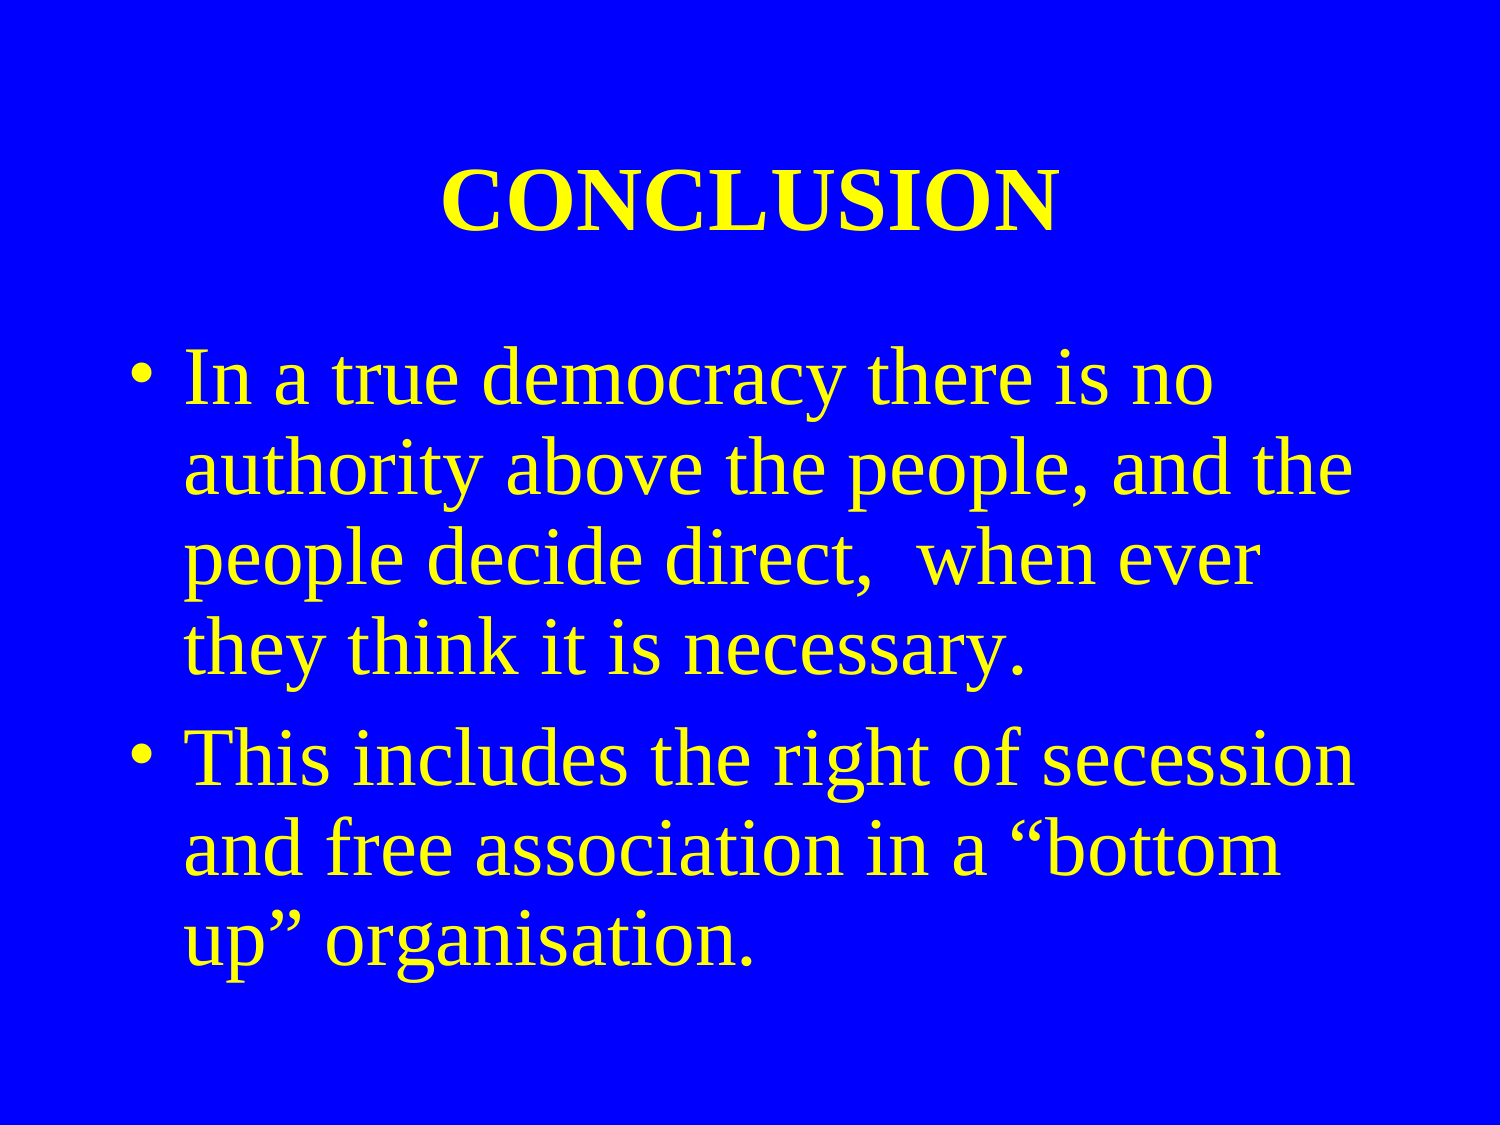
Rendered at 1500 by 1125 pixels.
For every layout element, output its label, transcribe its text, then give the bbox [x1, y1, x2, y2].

title CONCLUSION [112, 99, 1388, 288]
list In a true democracy there is no authority above the people, and the people decide direct, when ever they think it is necessary. This includes the right of secession and free association in a “bottom up” organisation. [112, 324, 1388, 1000]
